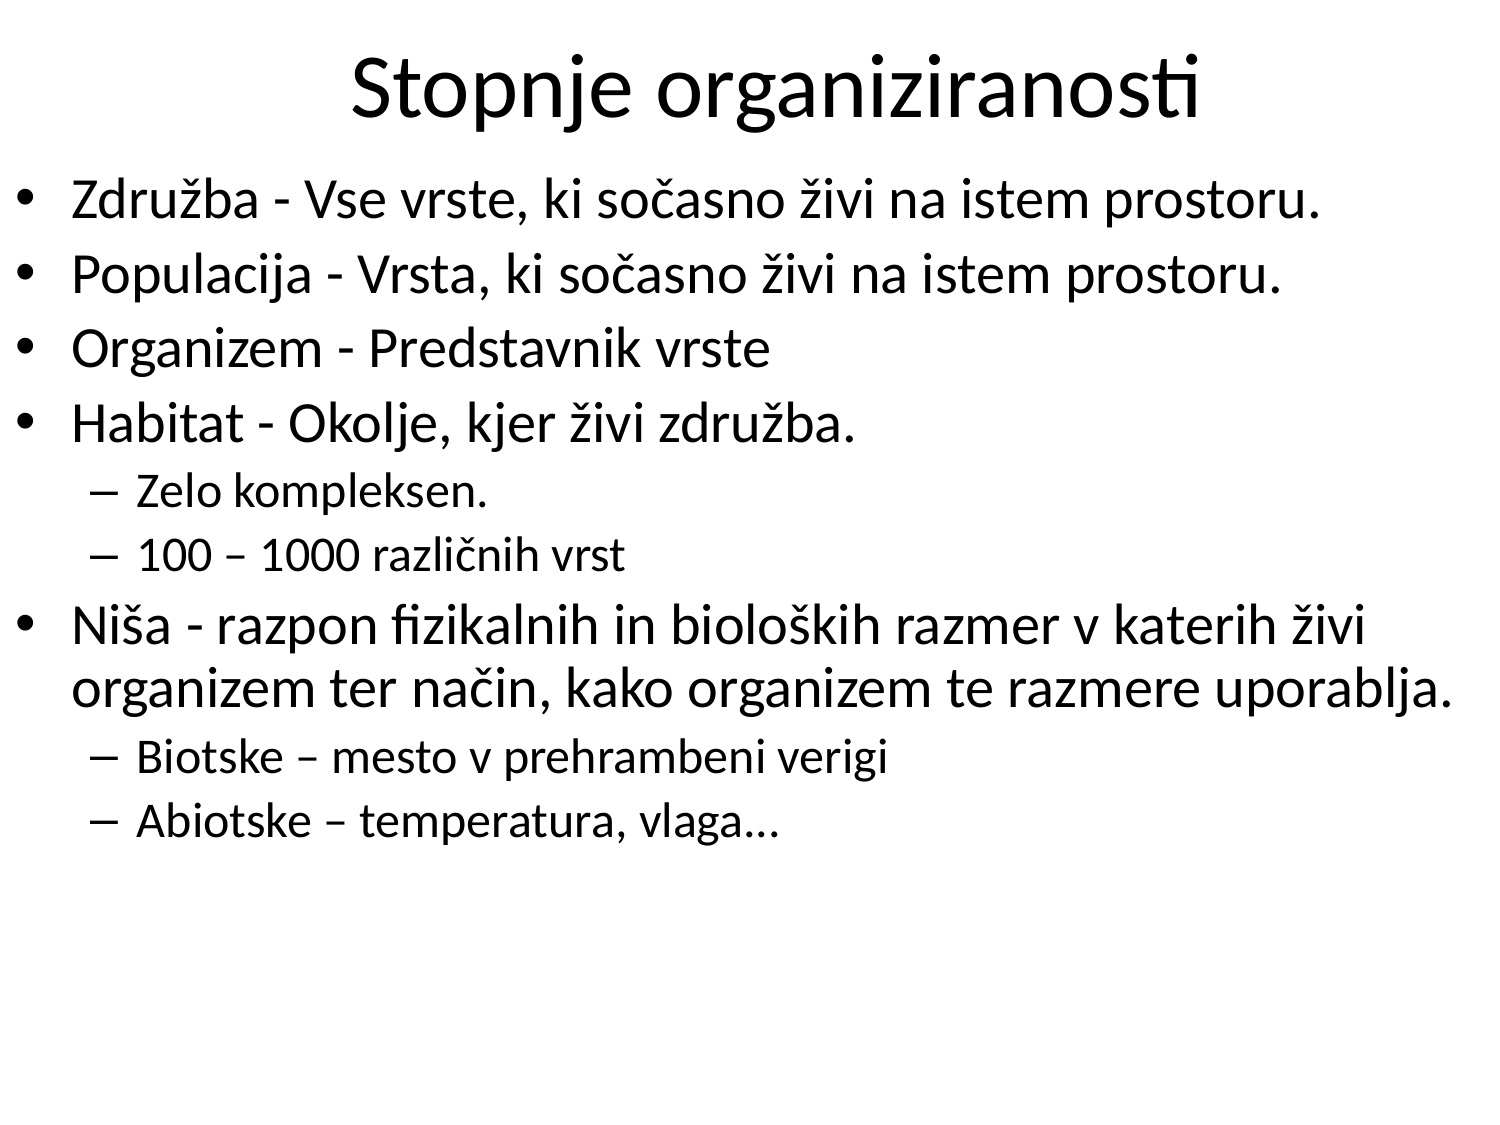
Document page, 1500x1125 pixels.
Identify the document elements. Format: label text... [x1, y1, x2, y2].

title Stopnje organiziranosti [289, 0, 1264, 160]
list Združba - Vse vrste, ki sočasno živi na istem prostoru. Populacija - Vrsta, ki sočasno živi na istem prostoru. Organizem - Predstavnik vrste Habitat - Okolje, kjer živi združba. Zelo kompleksen. 100 – 1000 različnih vrst Niša - razpon fizikalnih in bioloških razmer v katerih živi organizem ter način, kako organizem te razmere uporablja. Biotske – mesto v prehrambeni verigi Abiotske – temperatura, vlaga... [0, 160, 1500, 882]
